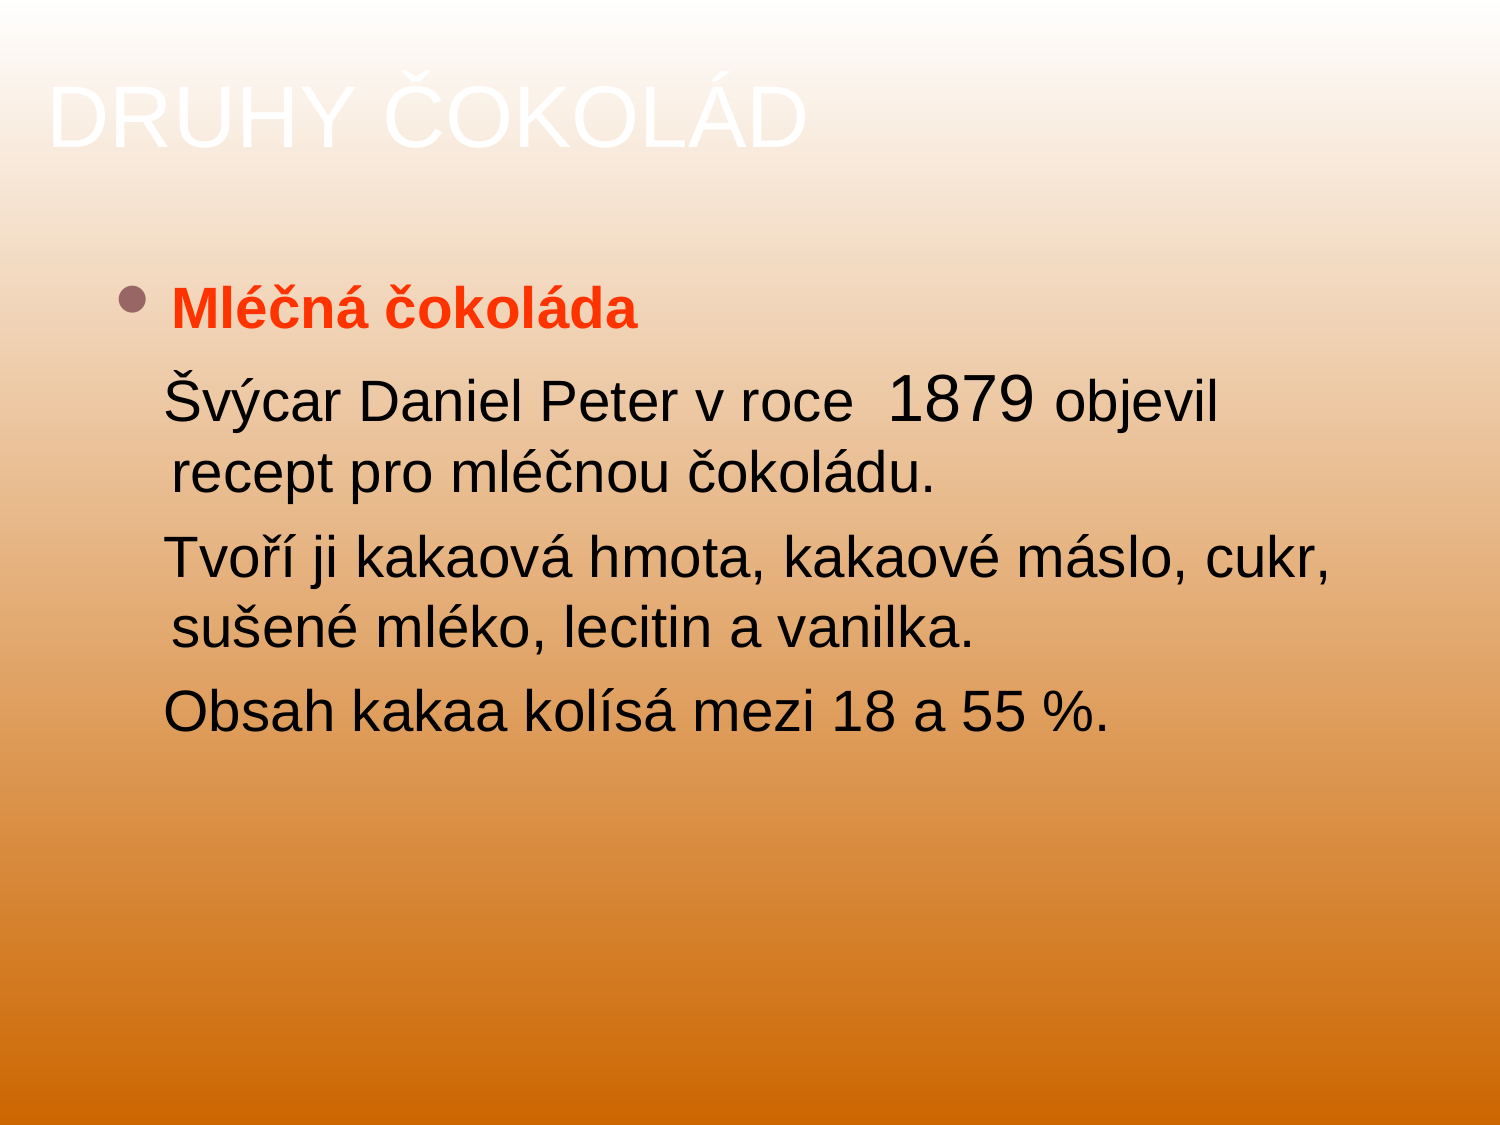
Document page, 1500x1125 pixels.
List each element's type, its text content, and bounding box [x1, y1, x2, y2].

list Mléčná čokoláda Švýcar Daniel Peter v roce 1879 objevil recept pro mléčnou čokoládu. Tvoří ji kakaová hmota, kakaové máslo, cukr, sušené mléko, lecitin a vanilka. Obsah kakaa kolísá mezi 18 a 55 %. [99, 262, 1401, 988]
title DRUHY ČOKOLÁD [31, 37, 1347, 188]
